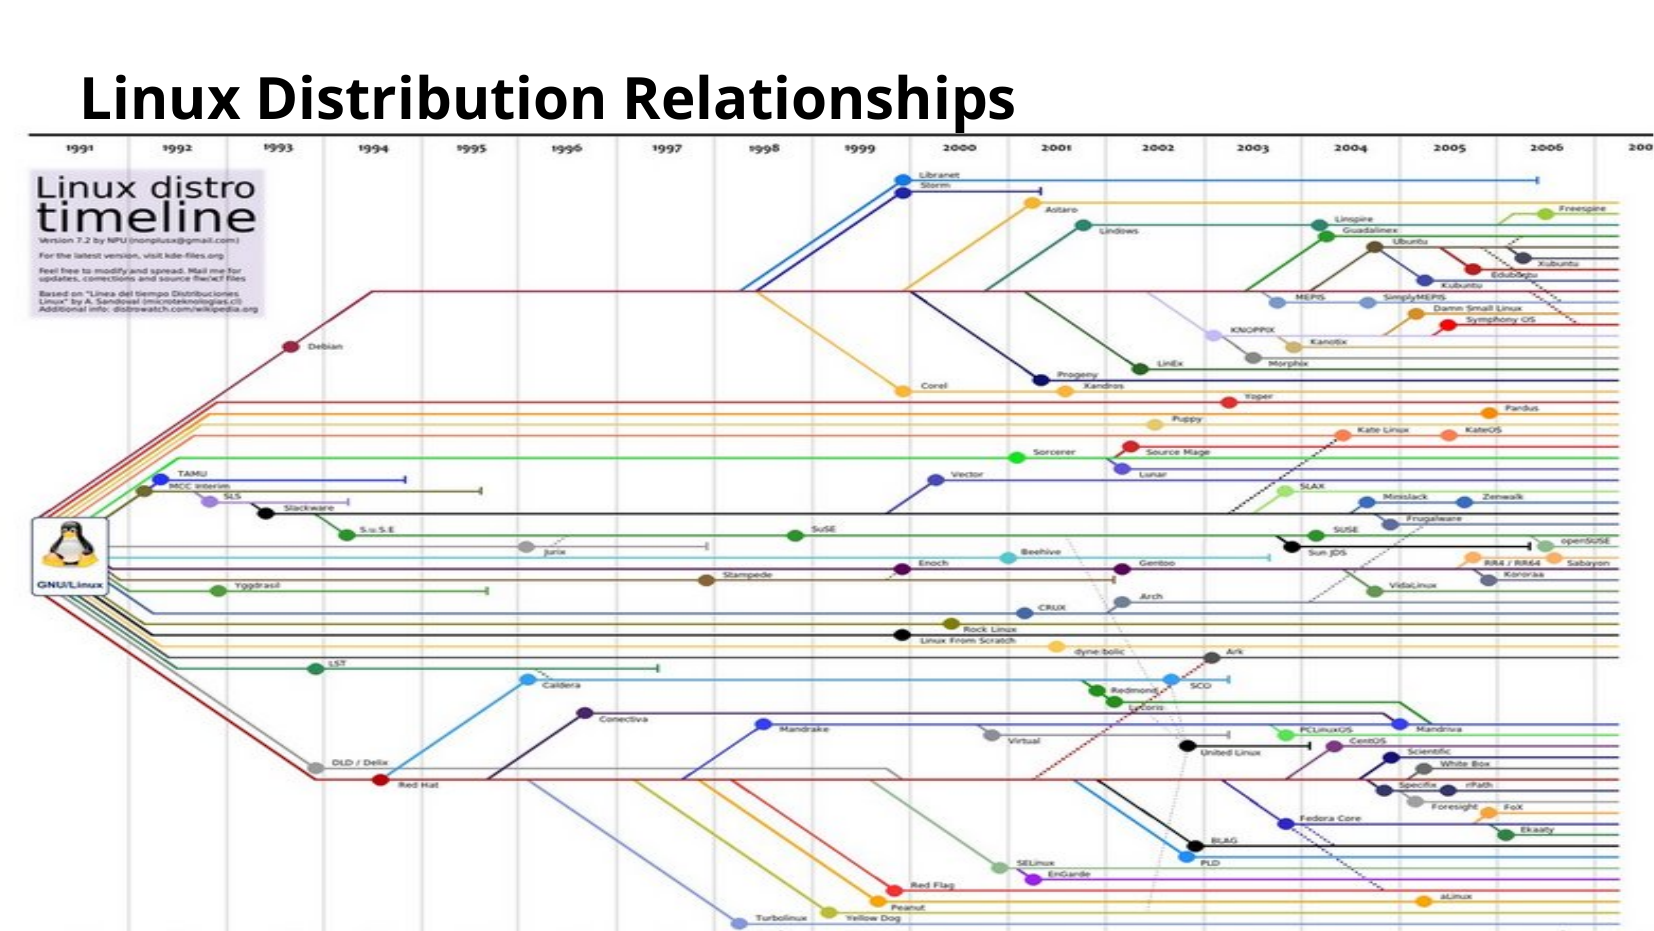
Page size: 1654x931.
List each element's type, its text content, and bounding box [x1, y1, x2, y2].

picture [0, 125, 1654, 931]
text_box Linux Distribution Relationships [64, 49, 1266, 147]
